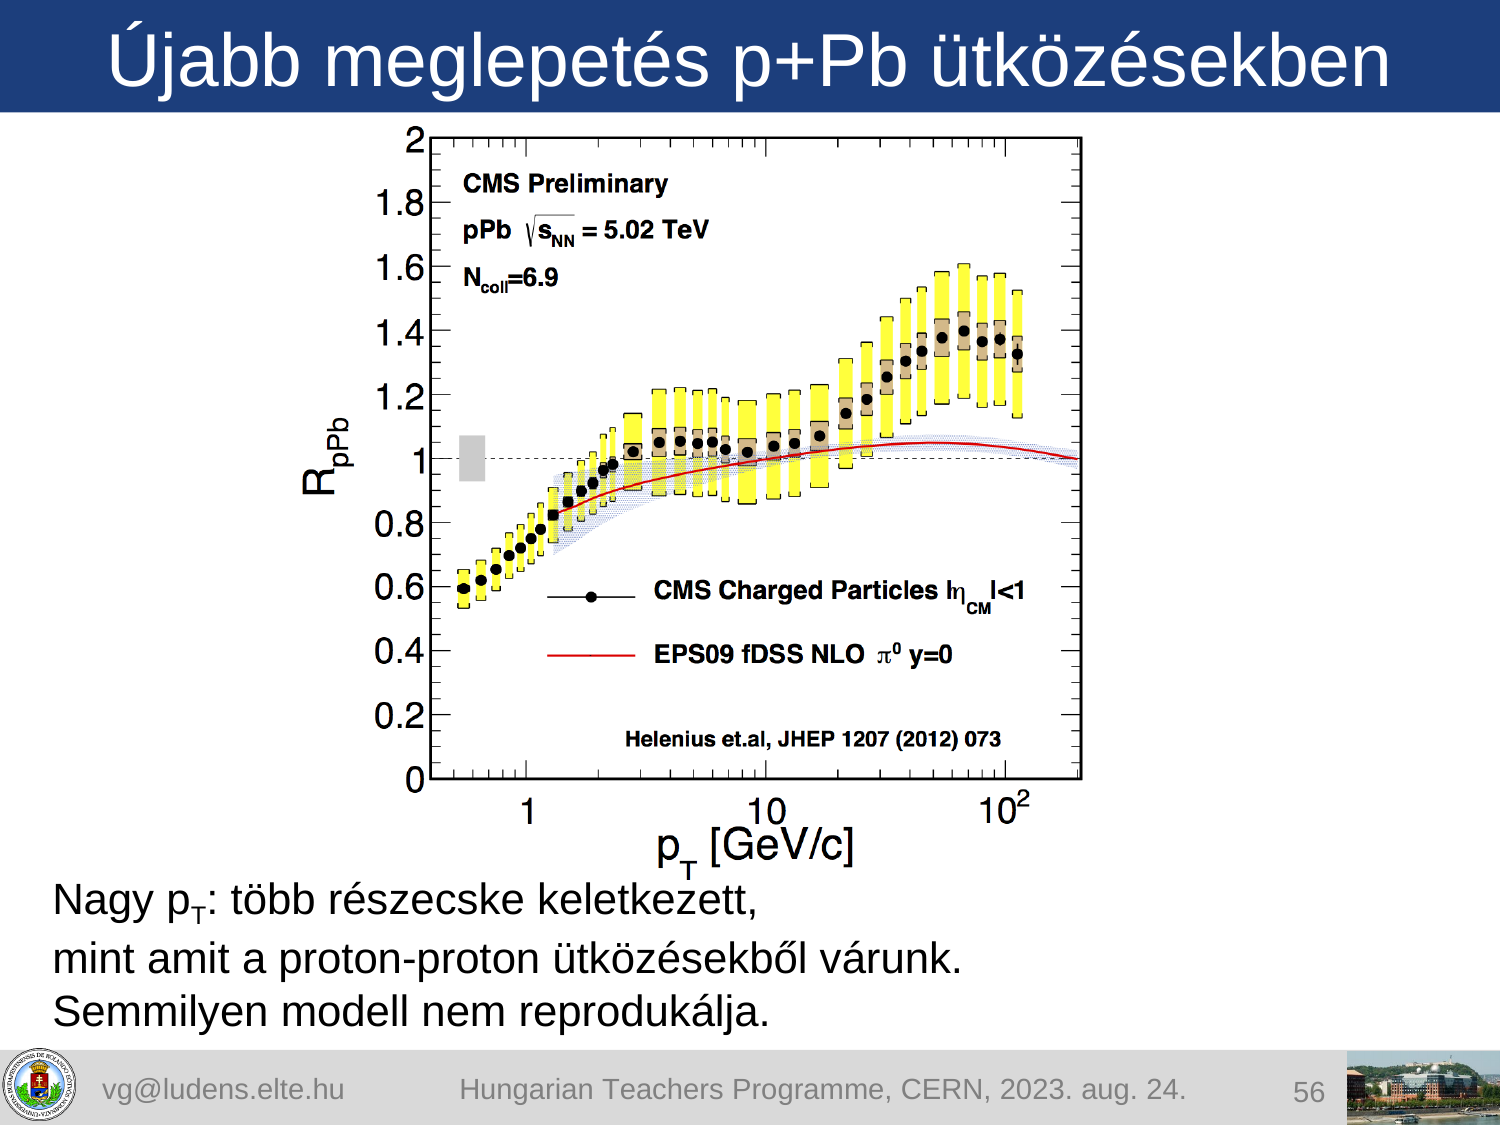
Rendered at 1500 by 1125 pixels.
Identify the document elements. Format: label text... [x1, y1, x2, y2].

picture [1347, 1051, 1500, 1125]
title Újabb meglepetés p+Pb ütközésekben [0, 0, 1500, 113]
text_box Nagy pT: több részecske keletkezett, mint amit a proton-proton ütközésekből várunk. Semmilyen modell nem reprodukálja. [36, 862, 981, 1044]
picture [300, 113, 1113, 880]
picture [2, 1048, 76, 1121]
